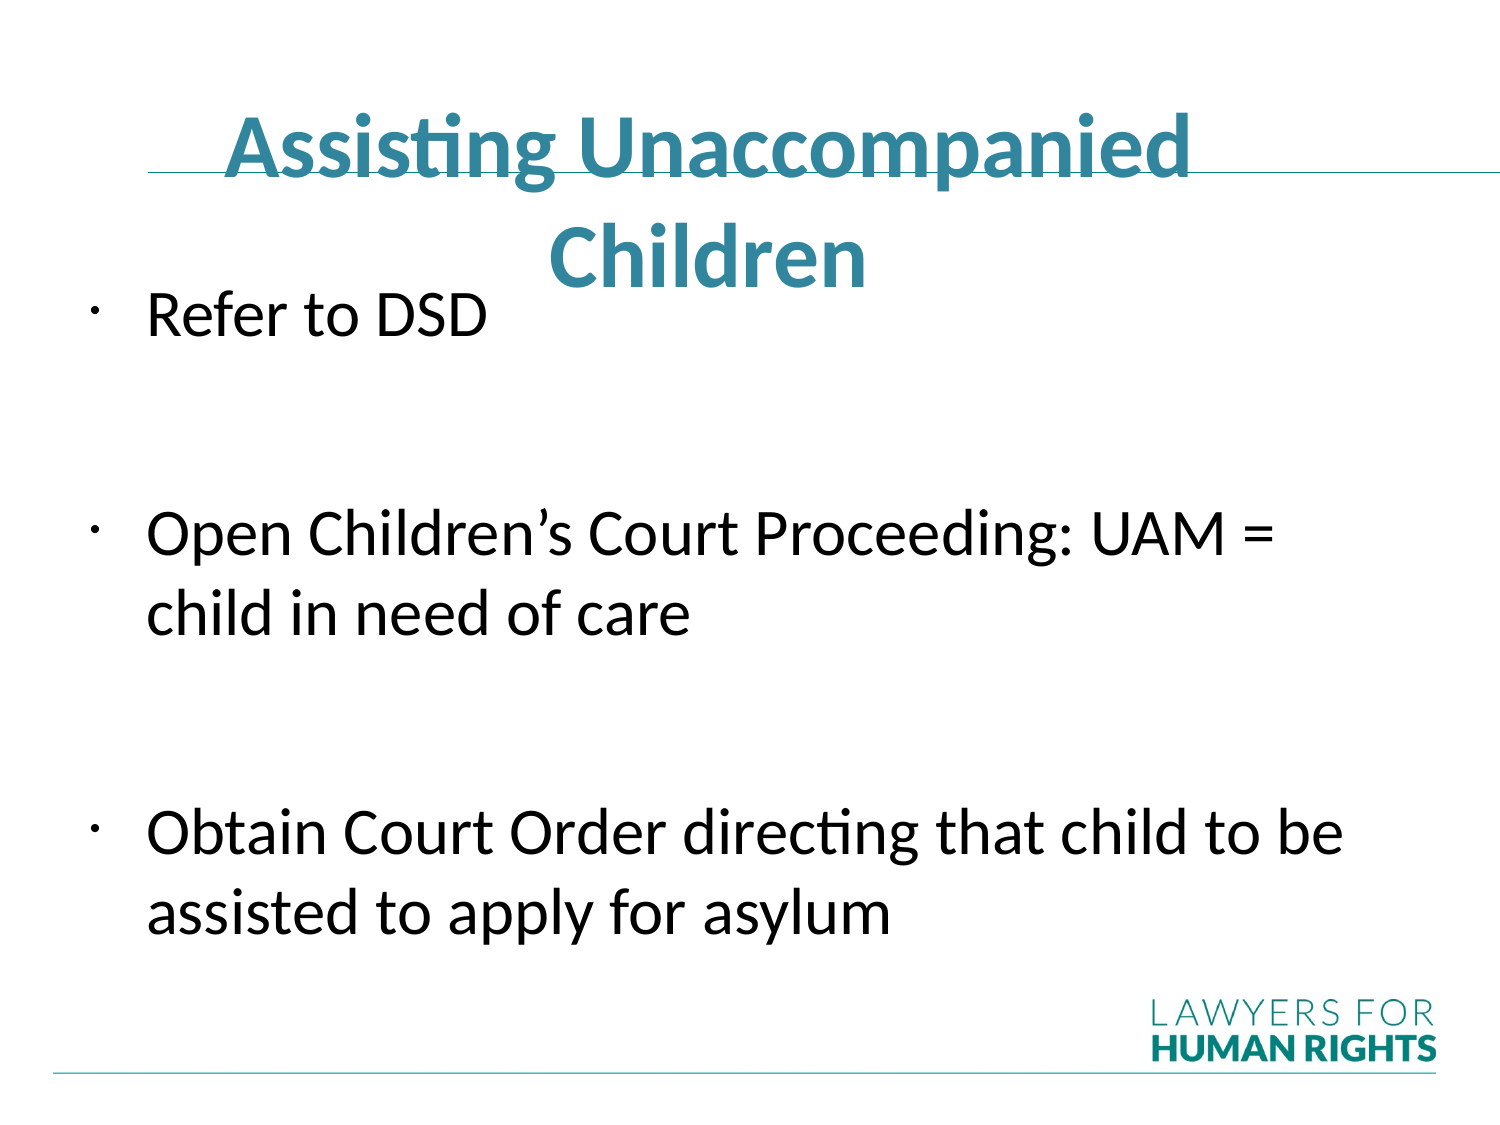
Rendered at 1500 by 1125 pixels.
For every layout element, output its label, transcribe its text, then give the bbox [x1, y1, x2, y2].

picture [53, 999, 1436, 1074]
list Refer to DSD Open Children’s Court Proceeding: UAM = child in need of care Obtain Court Order directing that child to be assisted to apply for asylum [75, 262, 1425, 1035]
title Assisting Unaccompanied Children [123, 78, 1296, 197]
